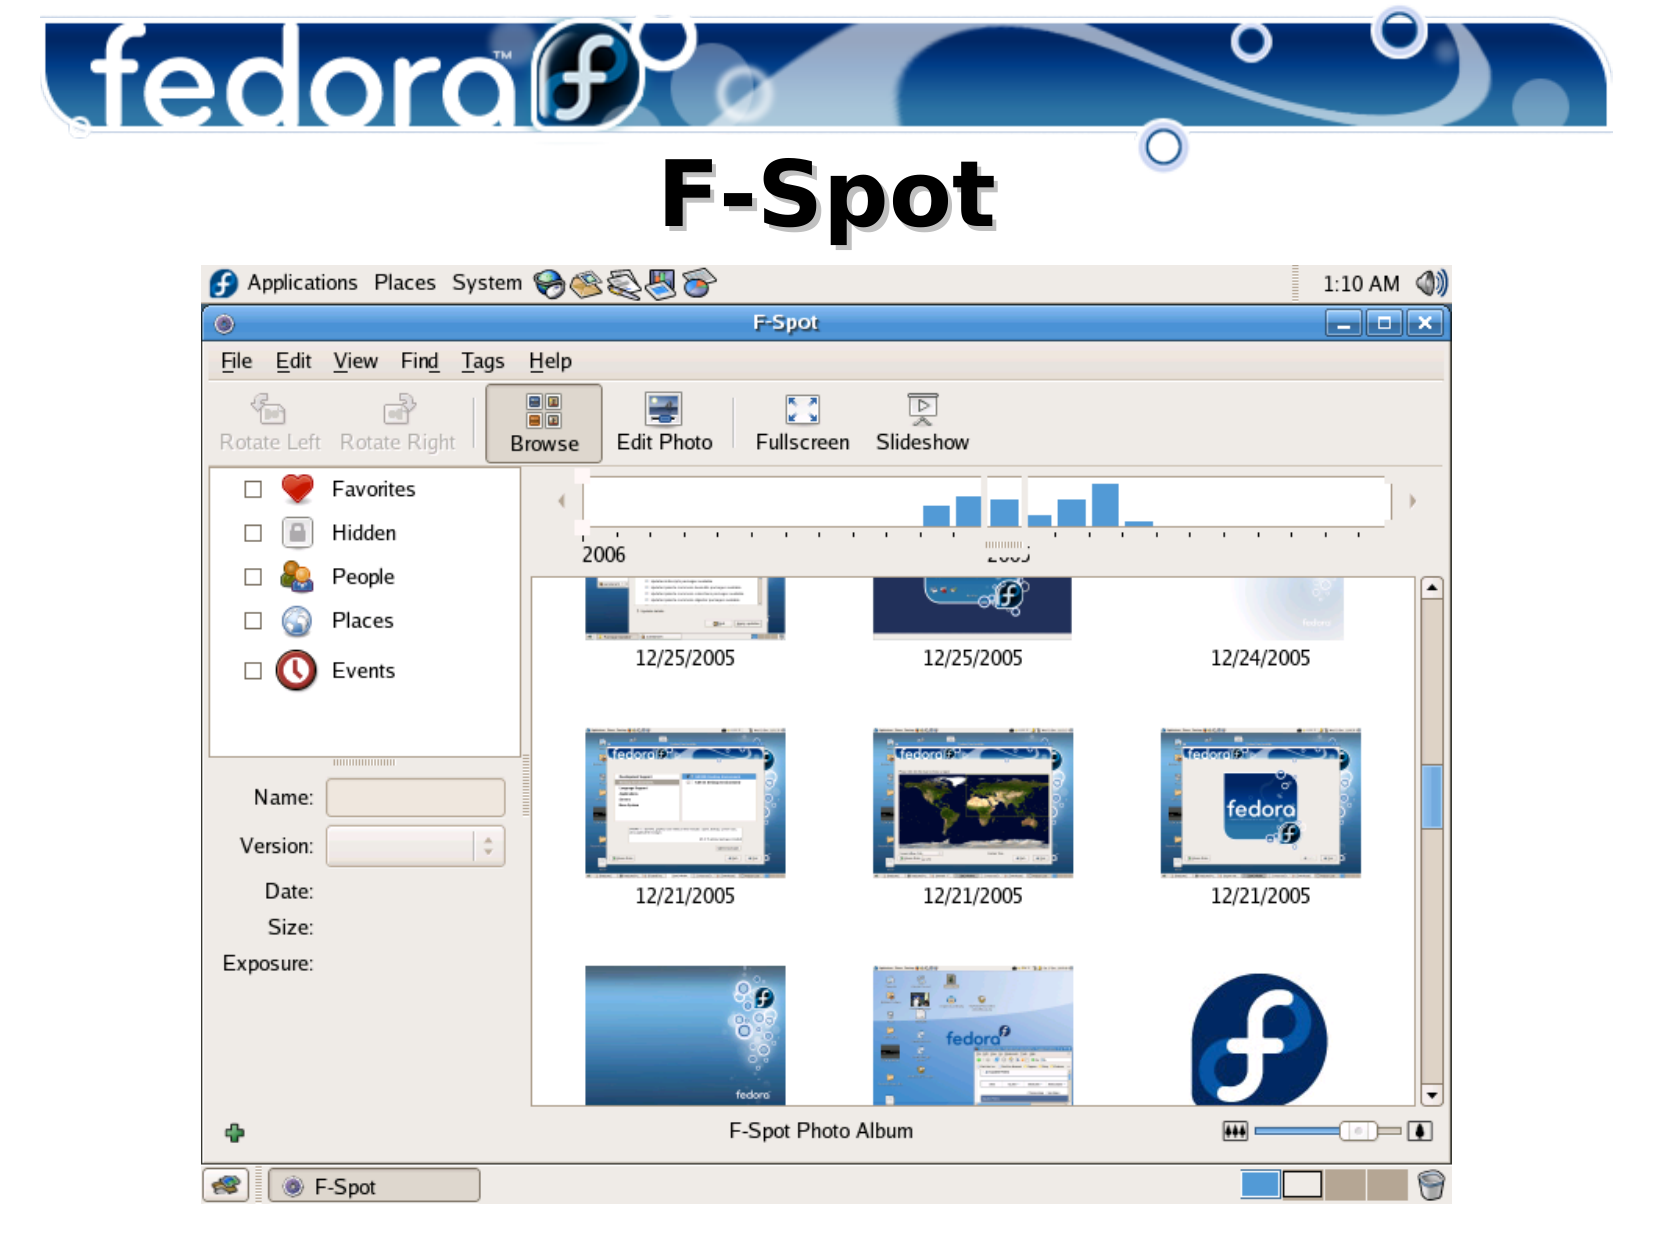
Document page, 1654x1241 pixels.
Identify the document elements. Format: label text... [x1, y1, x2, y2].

picture [201, 265, 1452, 1204]
title F-Spot [82, 141, 1571, 249]
picture [40, 2, 1613, 178]
